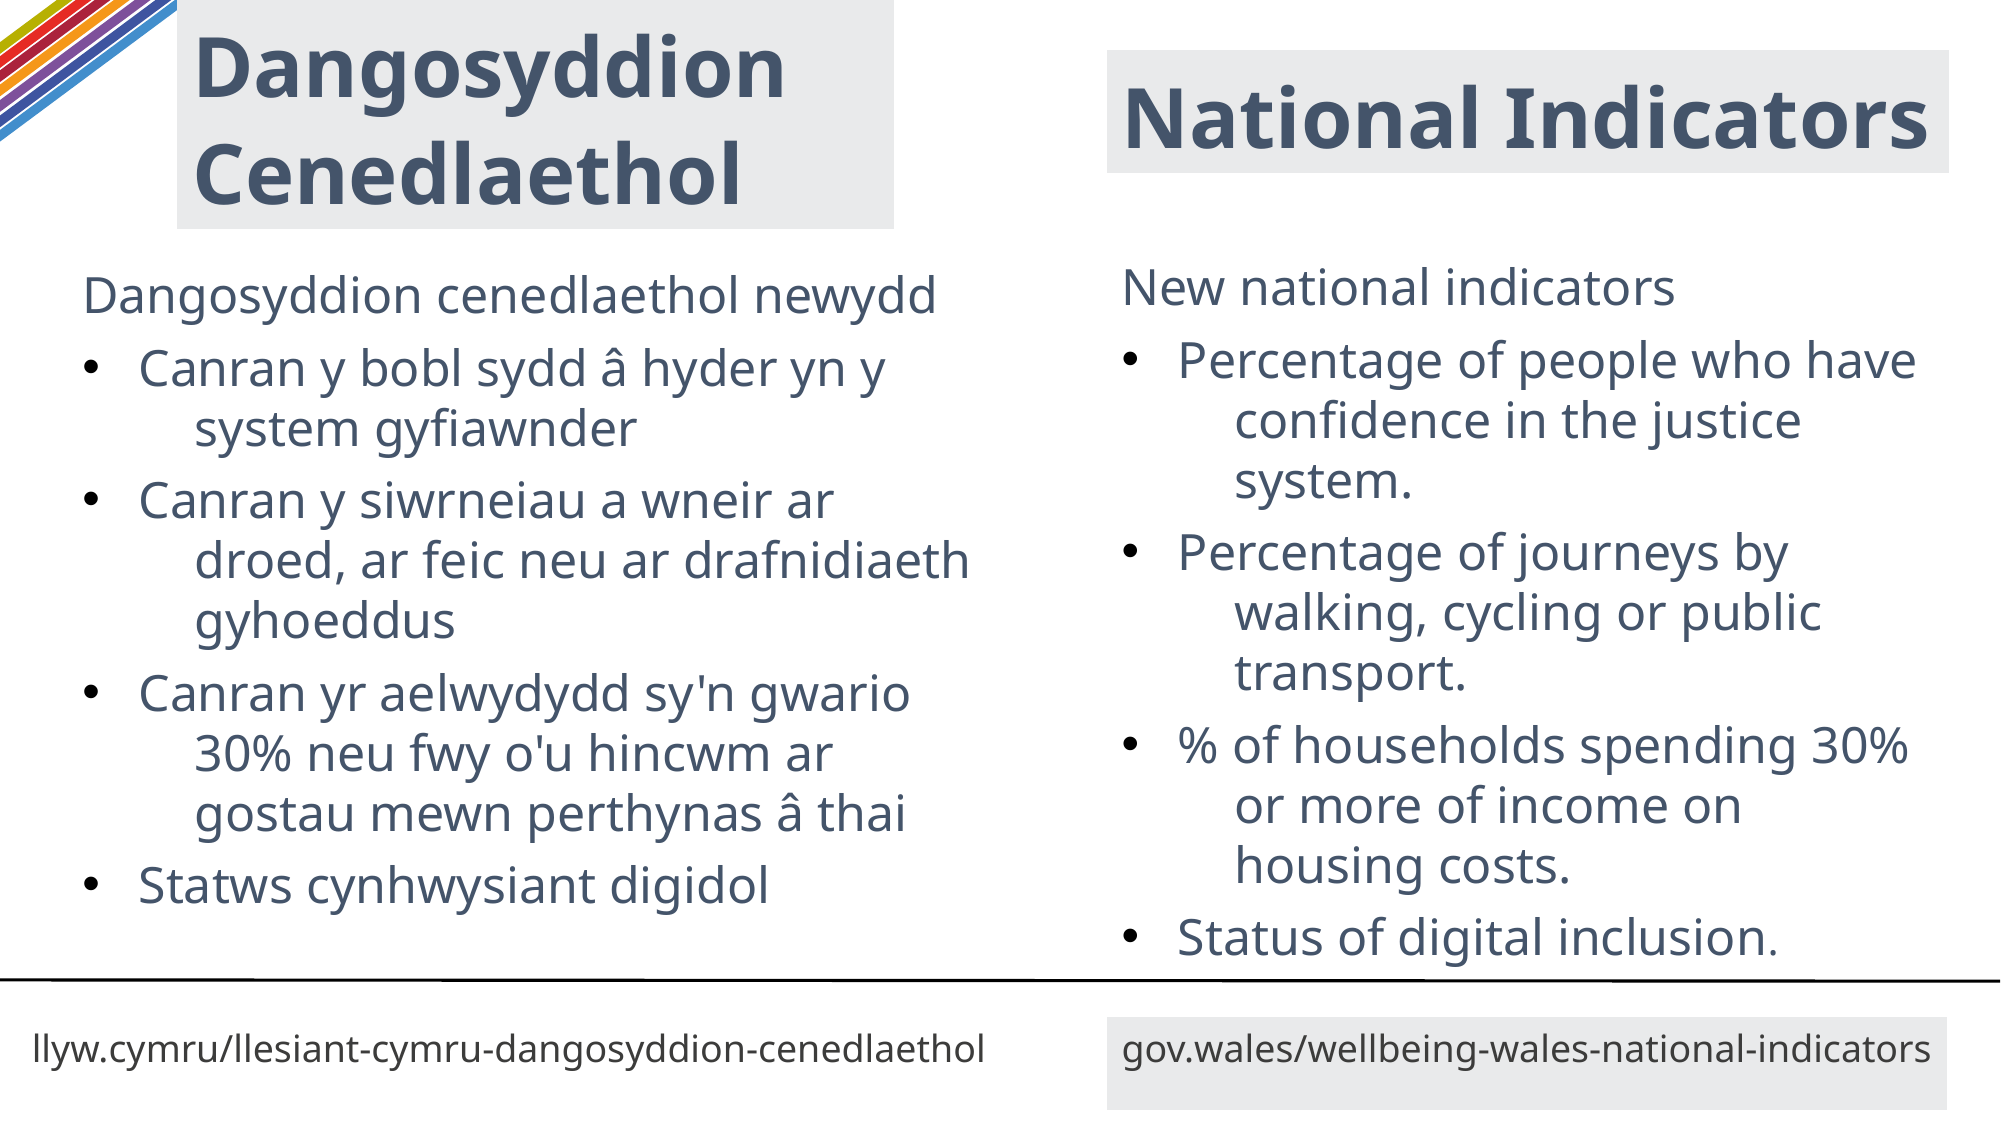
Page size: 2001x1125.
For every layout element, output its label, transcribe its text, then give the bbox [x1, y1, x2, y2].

text_box llyw.cymru/llesiant-cymru-dangosyddion-cenedlaethol [17, 1017, 1002, 1077]
text_box Dangosyddion cenedlaethol newydd Canran y bobl sydd â hyder yn y system gyfiawnder Canran y siwrneiau a wneir ar droed, ar feic neu ar drafnidiaeth gyhoeddus Canran yr aelwydydd sy'n gwario 30% neu fwy o'u hincwm ar gostau mewn perthynas â thai Statws cynhwysiant digidol [67, 256, 1004, 1001]
text_box Dangosyddion Cenedlaethol [177, 0, 894, 229]
text_box New national indicators Percentage of people who have confidence in the justice system. Percentage of journeys by walking, cycling or public transport. % of households spending 30% or more of income on housing costs. Status of digital inclusion. [1106, 248, 1950, 920]
text_box gov.wales/wellbeing-wales-national-indicators [1107, 1017, 1947, 1110]
text_box National Indicators [1107, 50, 1949, 173]
